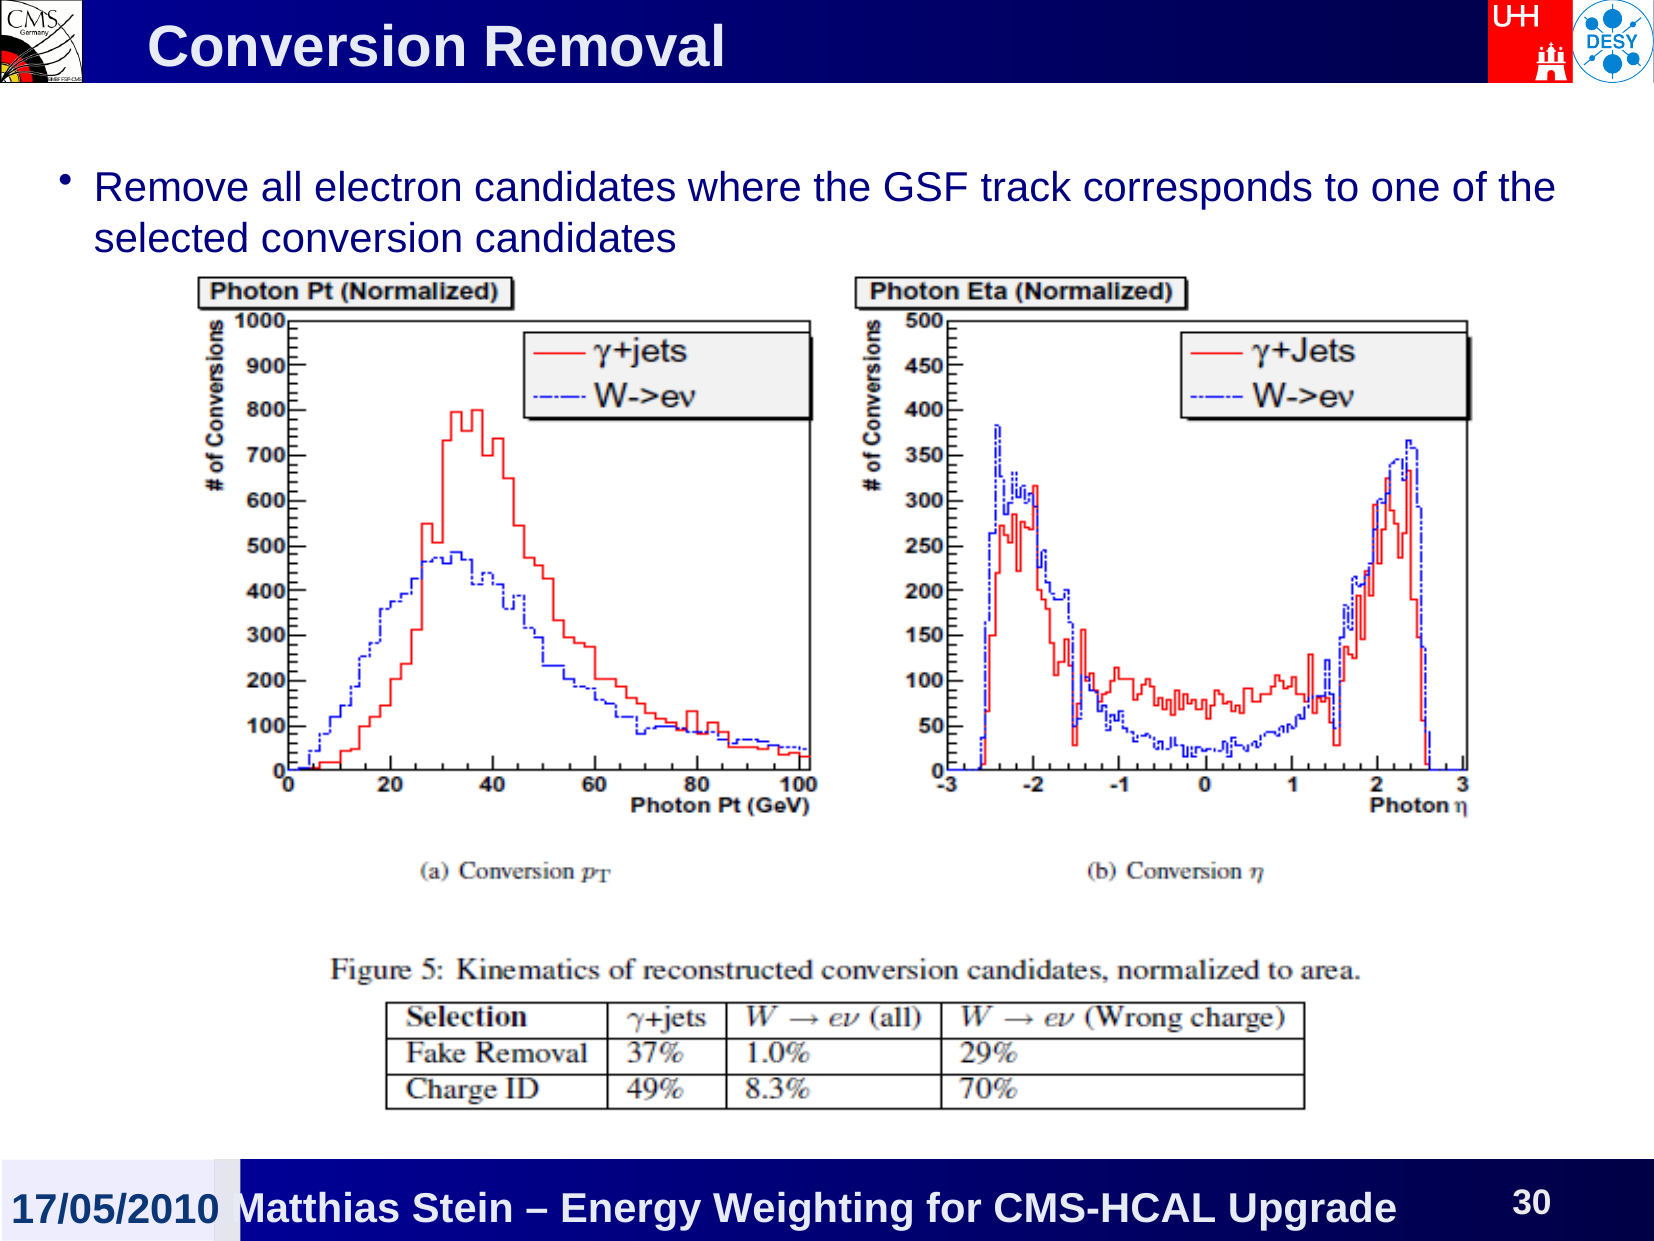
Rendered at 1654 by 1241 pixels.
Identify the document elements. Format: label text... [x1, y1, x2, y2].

picture [0, 0, 83, 83]
text_box Remove all electron candidates where the GSF track corresponds to one of the selected conversion candidates [43, 150, 1576, 269]
picture [194, 260, 1477, 1114]
title Conversion Removal [147, 4, 1477, 78]
picture [1488, 0, 1654, 83]
